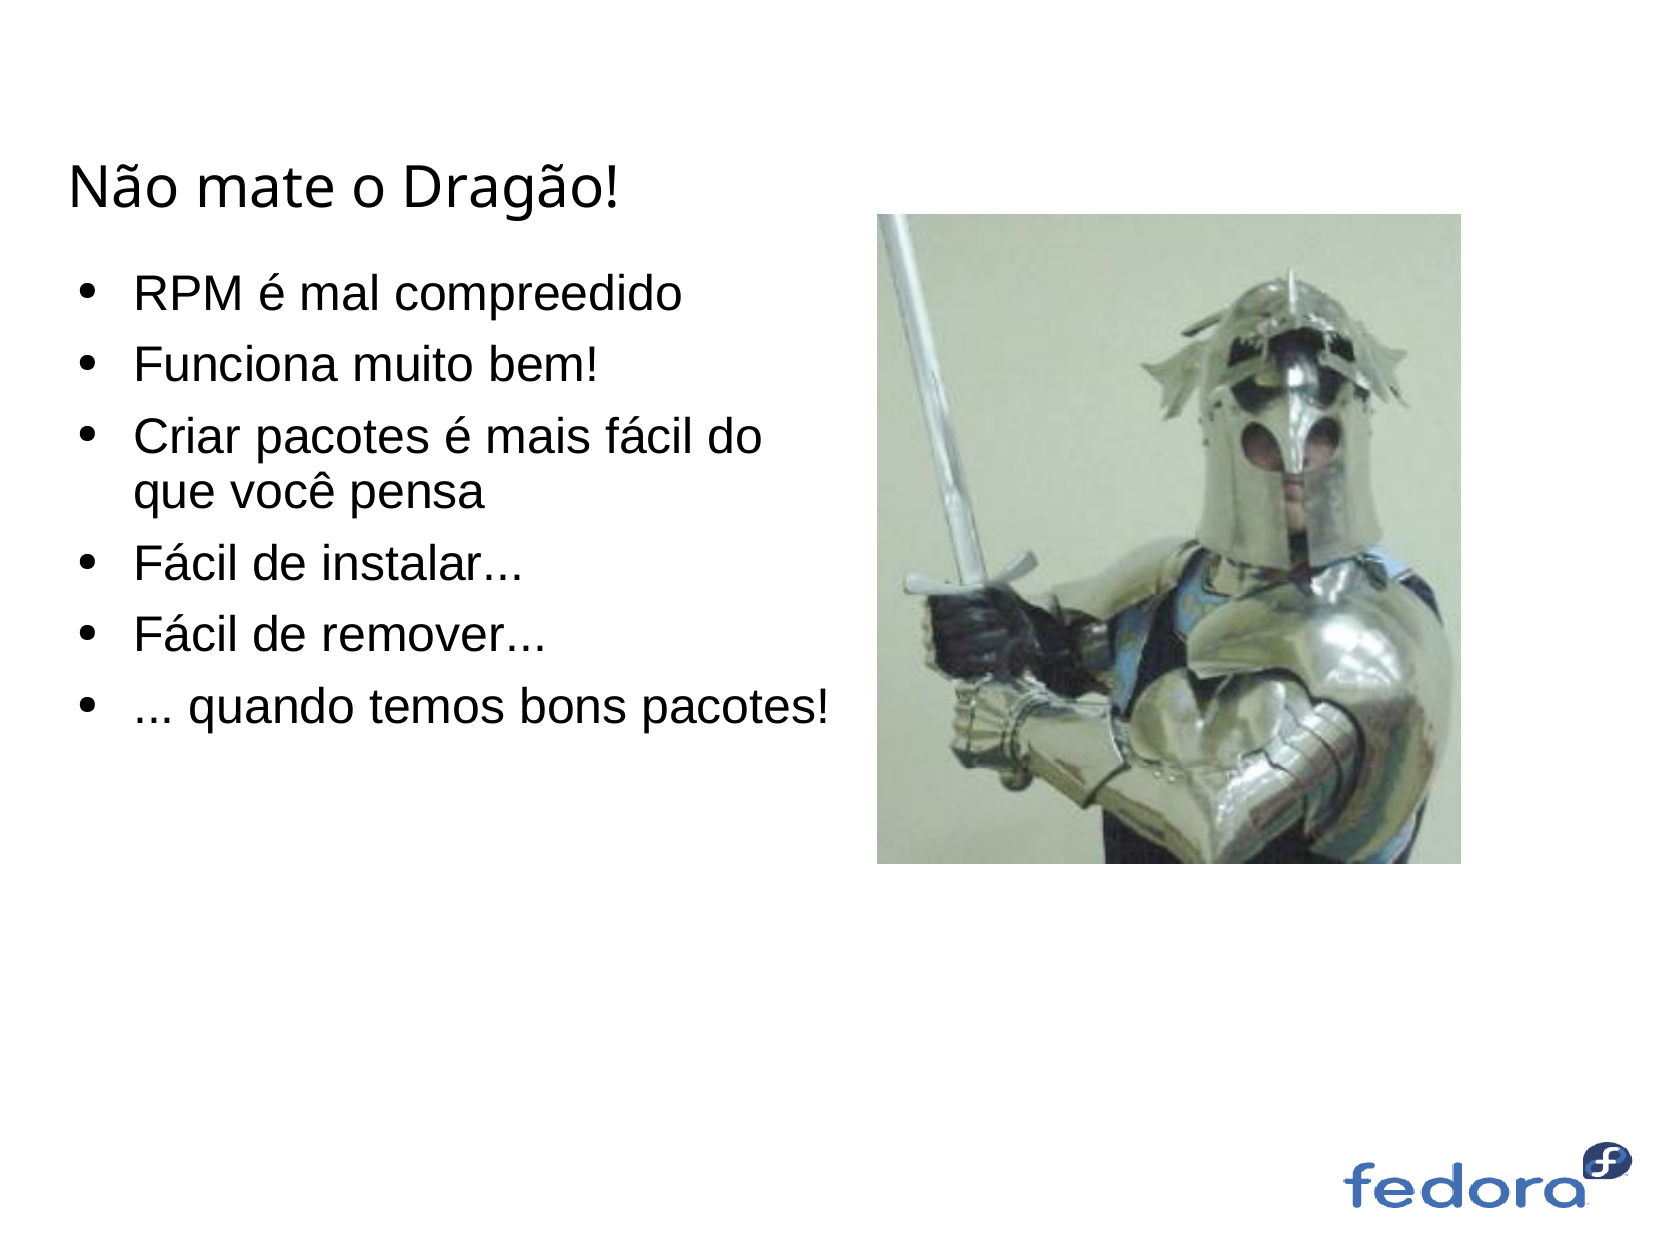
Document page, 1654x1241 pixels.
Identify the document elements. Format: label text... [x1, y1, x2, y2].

picture [877, 214, 1461, 864]
list RPM é mal compreedido Funciona muito bem! Criar pacotes é mais fácil do que você pensa Fácil de instalar... Fácil de remover... ... quando temos bons pacotes! [77, 264, 859, 1174]
picture [1332, 1124, 1651, 1227]
title Não mate o Dragão! [67, 126, 1477, 244]
